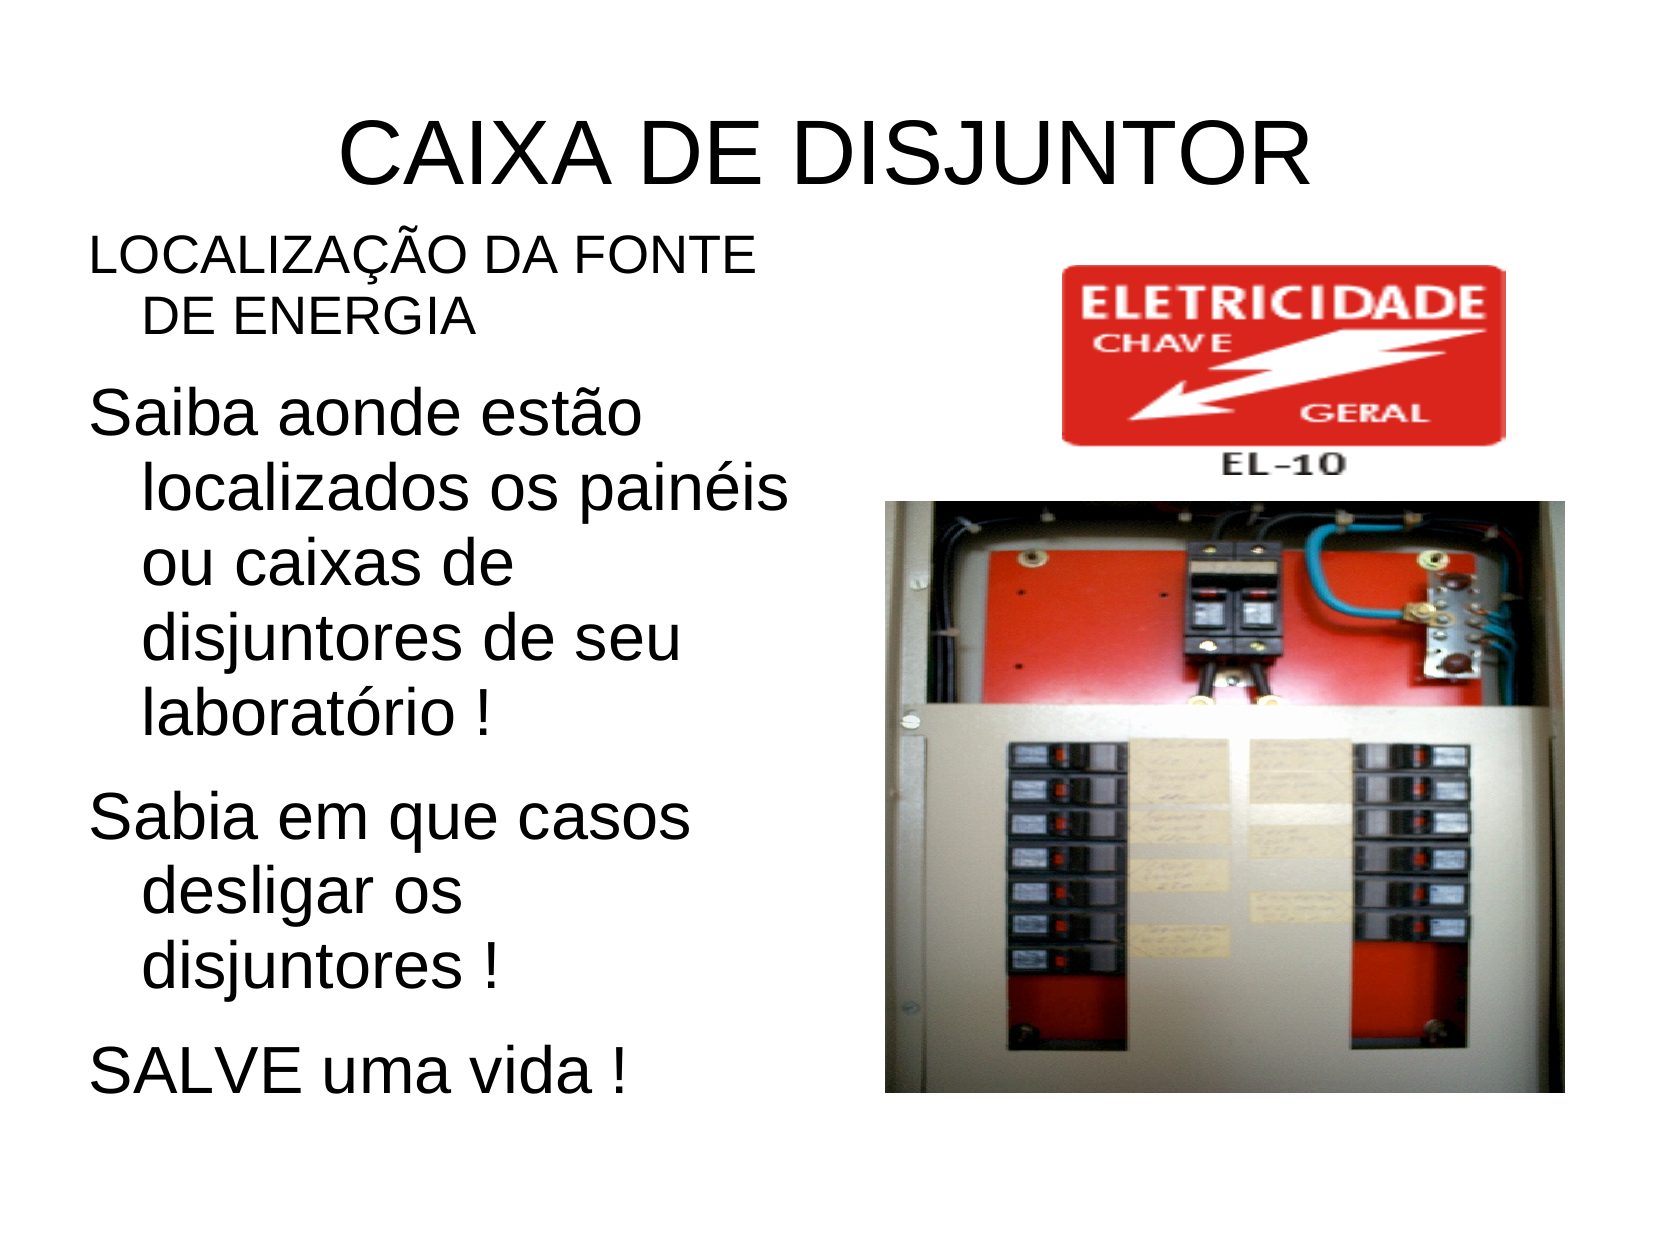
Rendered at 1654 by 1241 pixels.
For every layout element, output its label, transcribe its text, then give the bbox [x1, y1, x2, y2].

picture [885, 501, 1565, 1093]
title CAIXA DE DISJUNTOR [82, 56, 1571, 250]
picture [1062, 265, 1506, 475]
list LOCALIZAÇÃO DA FONTE DE ENERGIA Saiba aonde estão localizados os painéis ou caixas de disjuntores de seu laboratório ! Sabia em que casos desligar os disjuntores ! SALVE uma vida ! [71, 224, 798, 1108]
